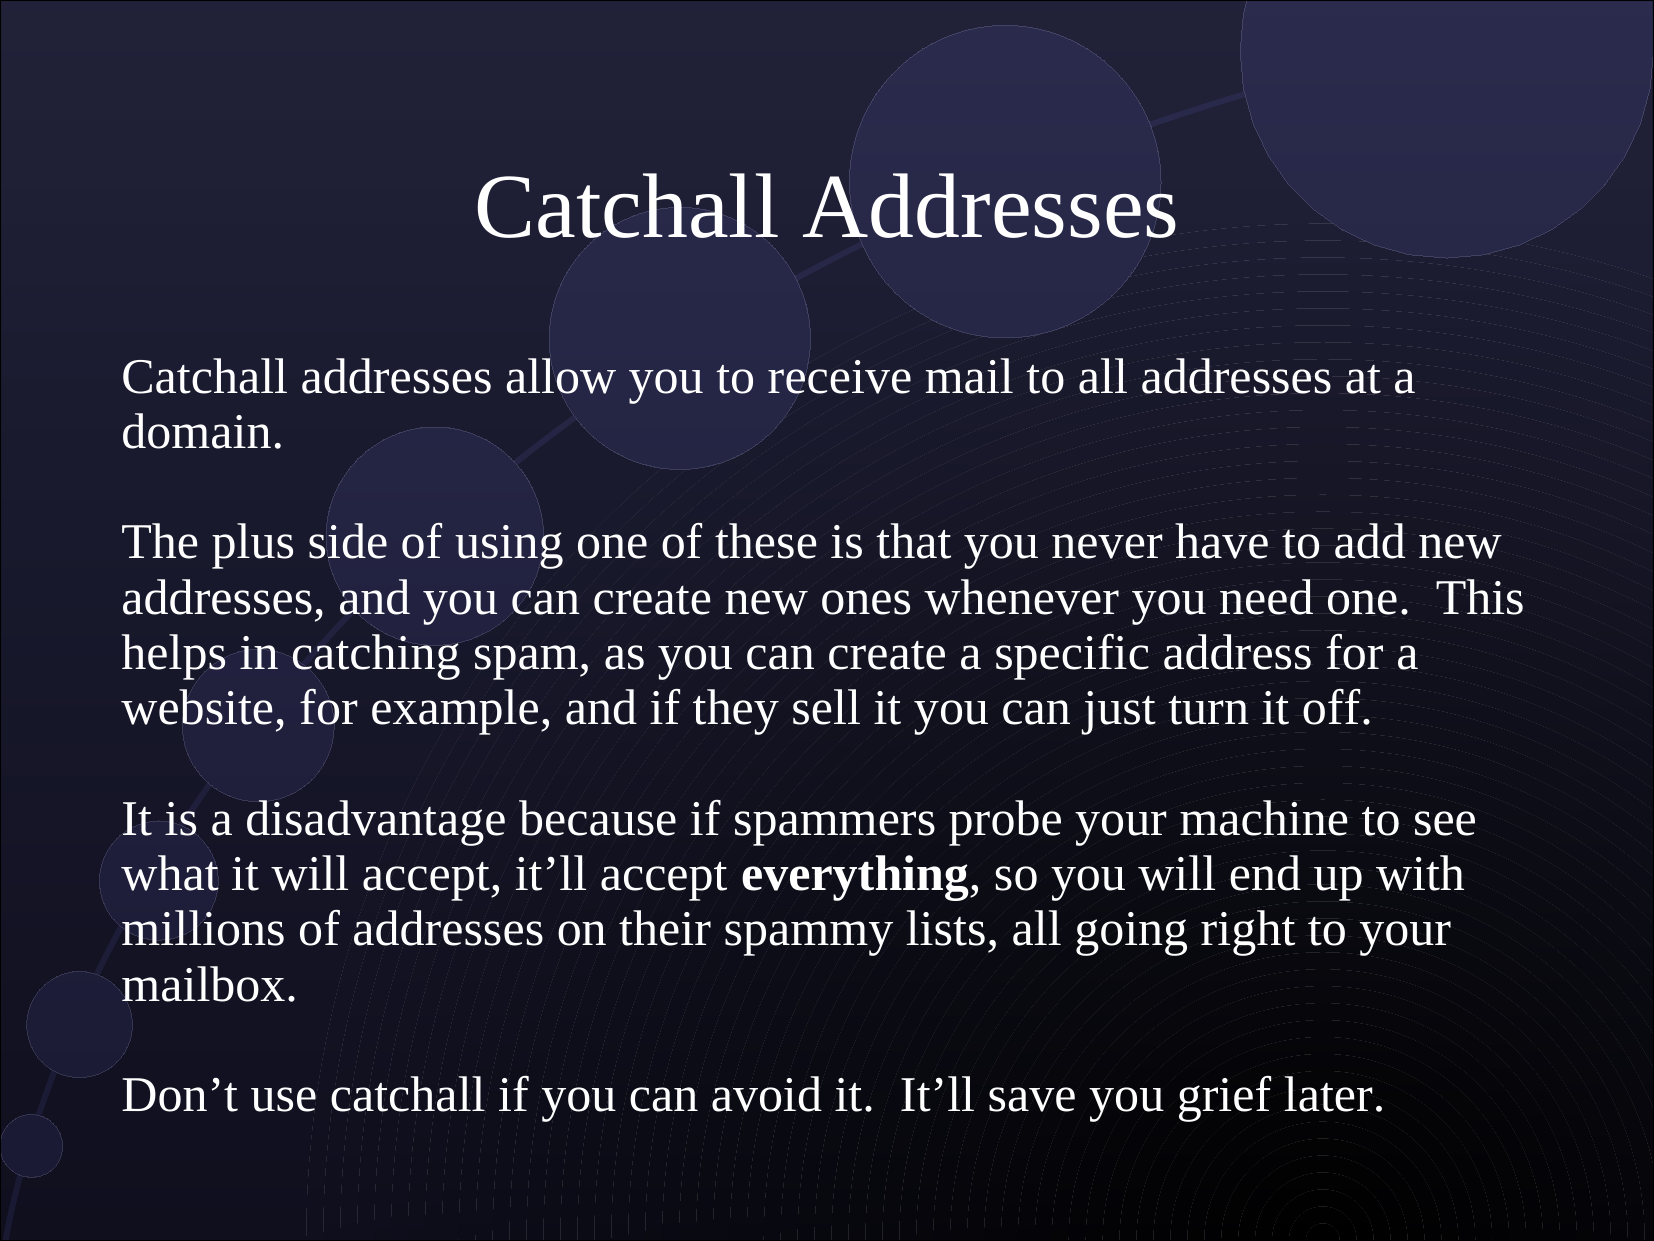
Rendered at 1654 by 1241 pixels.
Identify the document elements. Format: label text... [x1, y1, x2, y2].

title Catchall Addresses [121, 102, 1534, 281]
subtitle Catchall addresses allow you to receive mail to all addresses at a domain. The plus side of using one of these is that you never have to add new addresses, and you can create new ones whenever you need one. This helps in catching spam, as you can create a specific address for a website, for example, and if they sell it you can just turn it off. It is a disadvantage because if spammers probe your machine to see what it will accept, it’ll accept everything, so you will end up with millions of addresses on their spammy lists, all going right to your mailbox. Don’t use catchall if you can avoid it. It’ll save you grief later. [121, 281, 1534, 1190]
